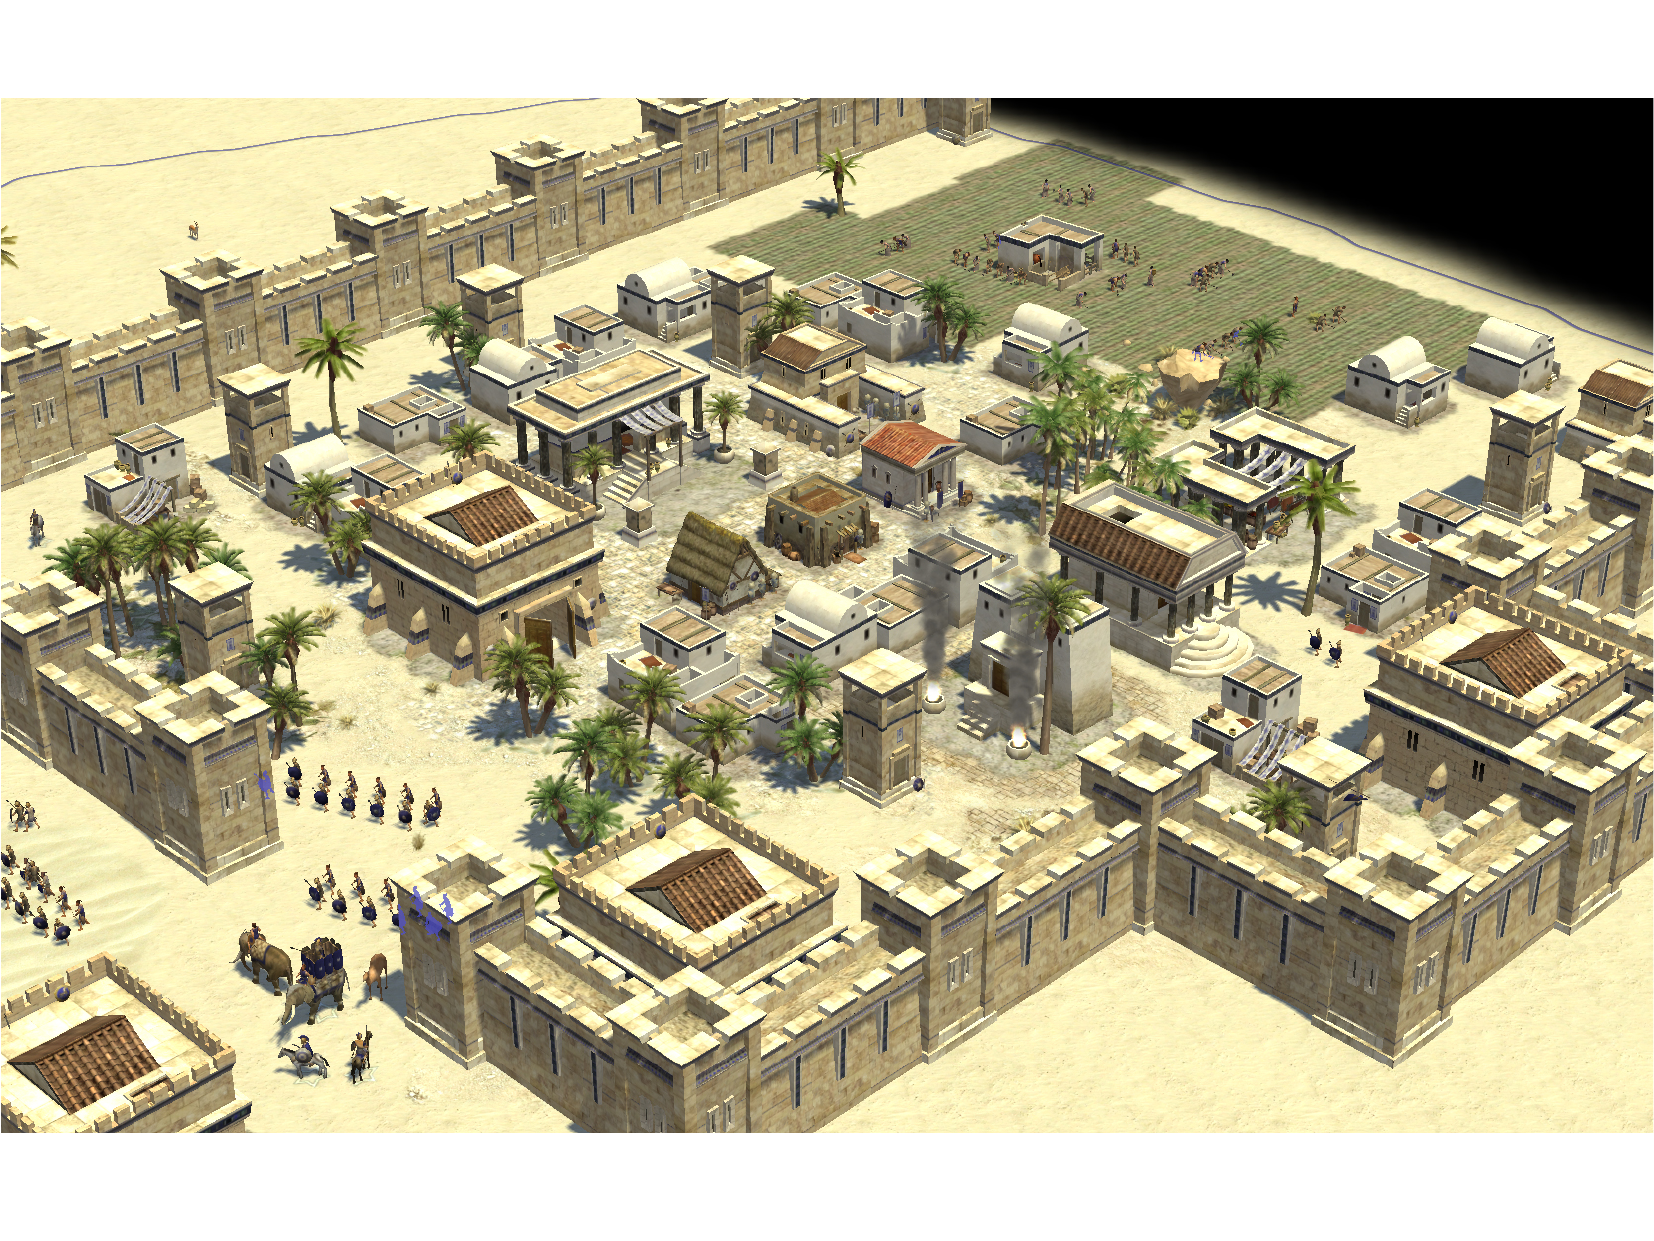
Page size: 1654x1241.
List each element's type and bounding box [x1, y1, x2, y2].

picture [1, 98, 1654, 1133]
